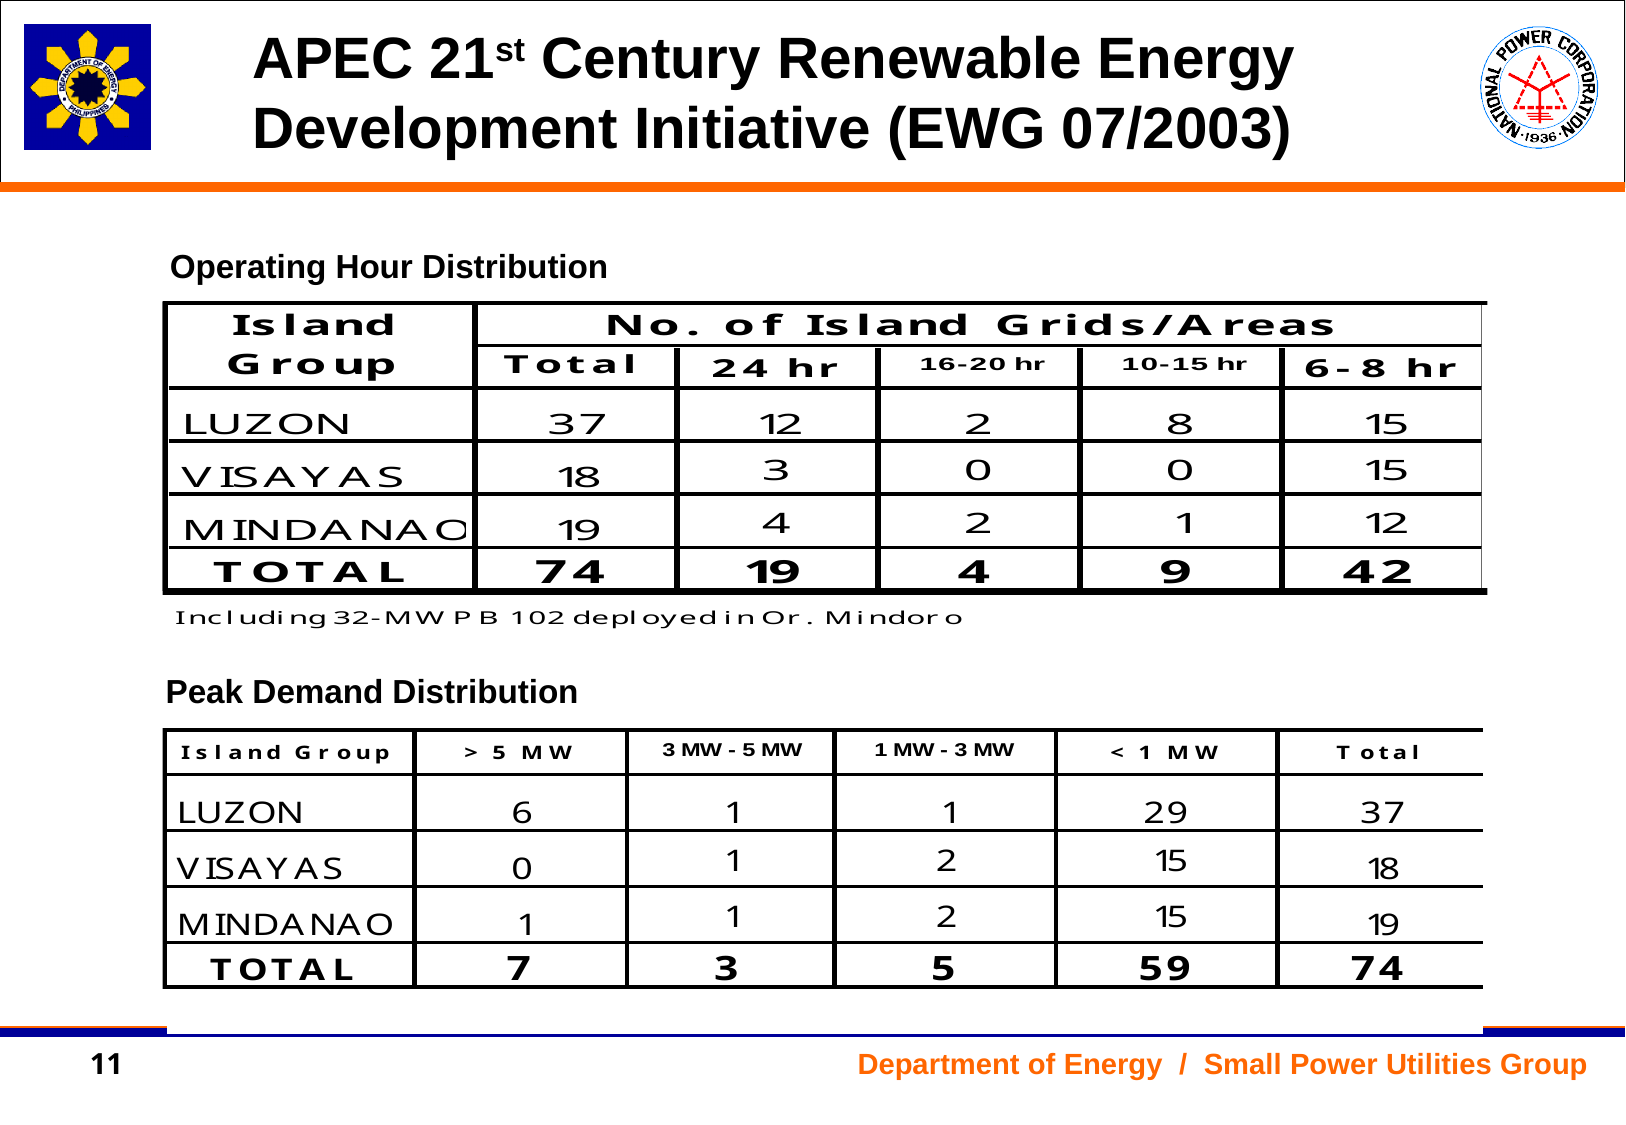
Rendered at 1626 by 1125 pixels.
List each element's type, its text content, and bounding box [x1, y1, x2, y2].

chart [162, 728, 1488, 1038]
text_box Peak Demand Distribution [150, 662, 595, 718]
text_box Operating Hour Distribution [154, 237, 624, 293]
picture [1475, 24, 1600, 150]
chart [162, 301, 1488, 638]
picture [24, 24, 151, 150]
